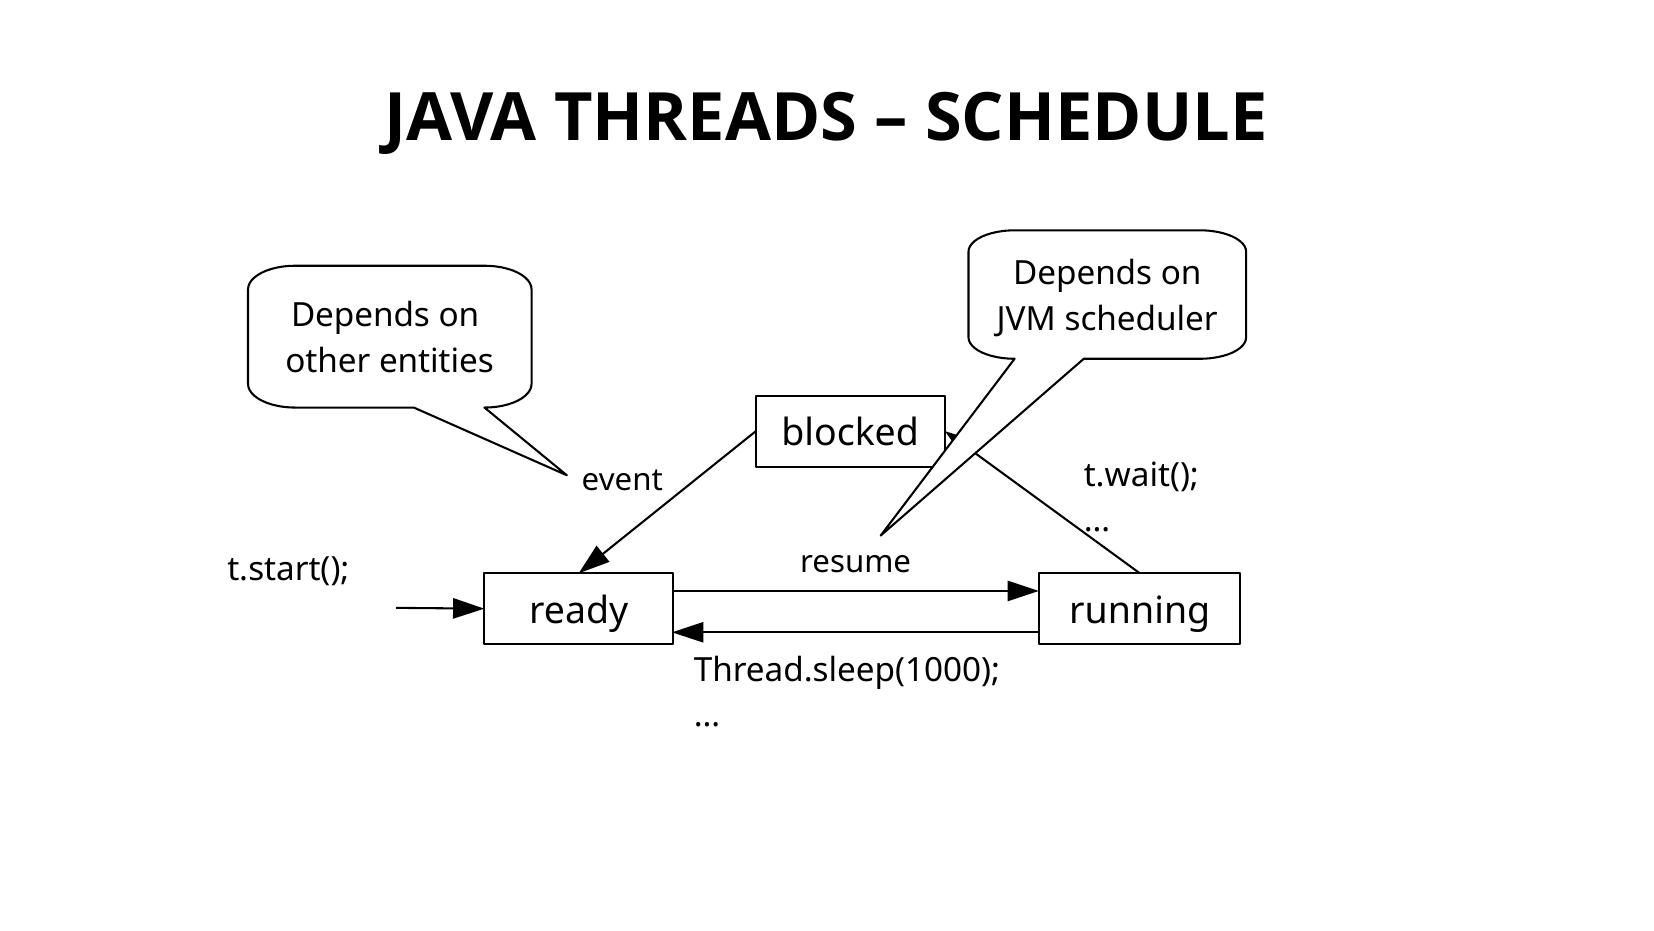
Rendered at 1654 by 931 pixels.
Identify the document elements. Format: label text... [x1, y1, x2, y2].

text_box event [566, 449, 691, 508]
text_box t.start(); [212, 537, 443, 597]
text_box t.wait(); … [1068, 443, 1288, 546]
text_box Thread.sleep(1000); … [679, 638, 1117, 741]
text_box Depends on other entities [248, 265, 567, 476]
title JAVA THREADS – SCHEDULE [82, 36, 1571, 193]
text_box ready [484, 573, 674, 645]
text_box blocked [755, 395, 945, 467]
text_box Depends on JVM scheduler [880, 230, 1247, 536]
text_box resume [785, 531, 934, 585]
text_box running [1039, 573, 1241, 645]
